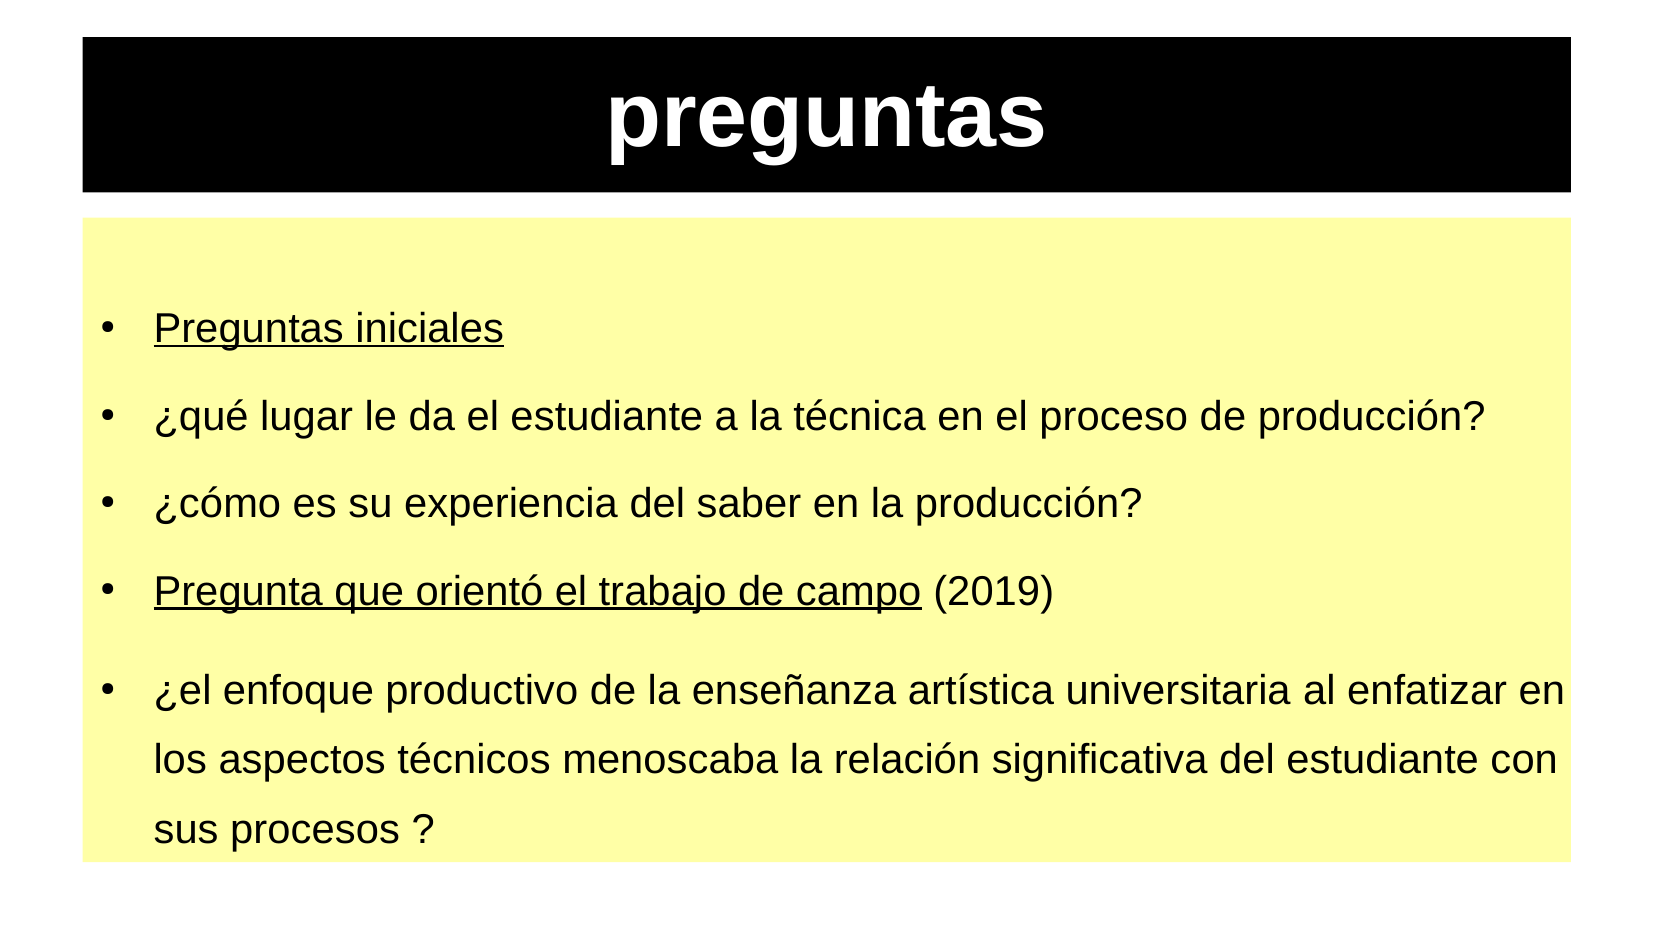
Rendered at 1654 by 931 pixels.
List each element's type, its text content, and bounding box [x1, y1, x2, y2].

list Preguntas iniciales ¿qué lugar le da el estudiante a la técnica en el proceso de producción? ¿cómo es su experiencia del saber en la producción? Pregunta que orientó el trabajo de campo (2019) ¿el enfoque productivo de la enseñanza artística universitaria al enfatizar en los aspectos técnicos menoscaba la relación significativa del estudiante con sus procesos ? [82, 217, 1571, 863]
title preguntas [82, 37, 1571, 193]
